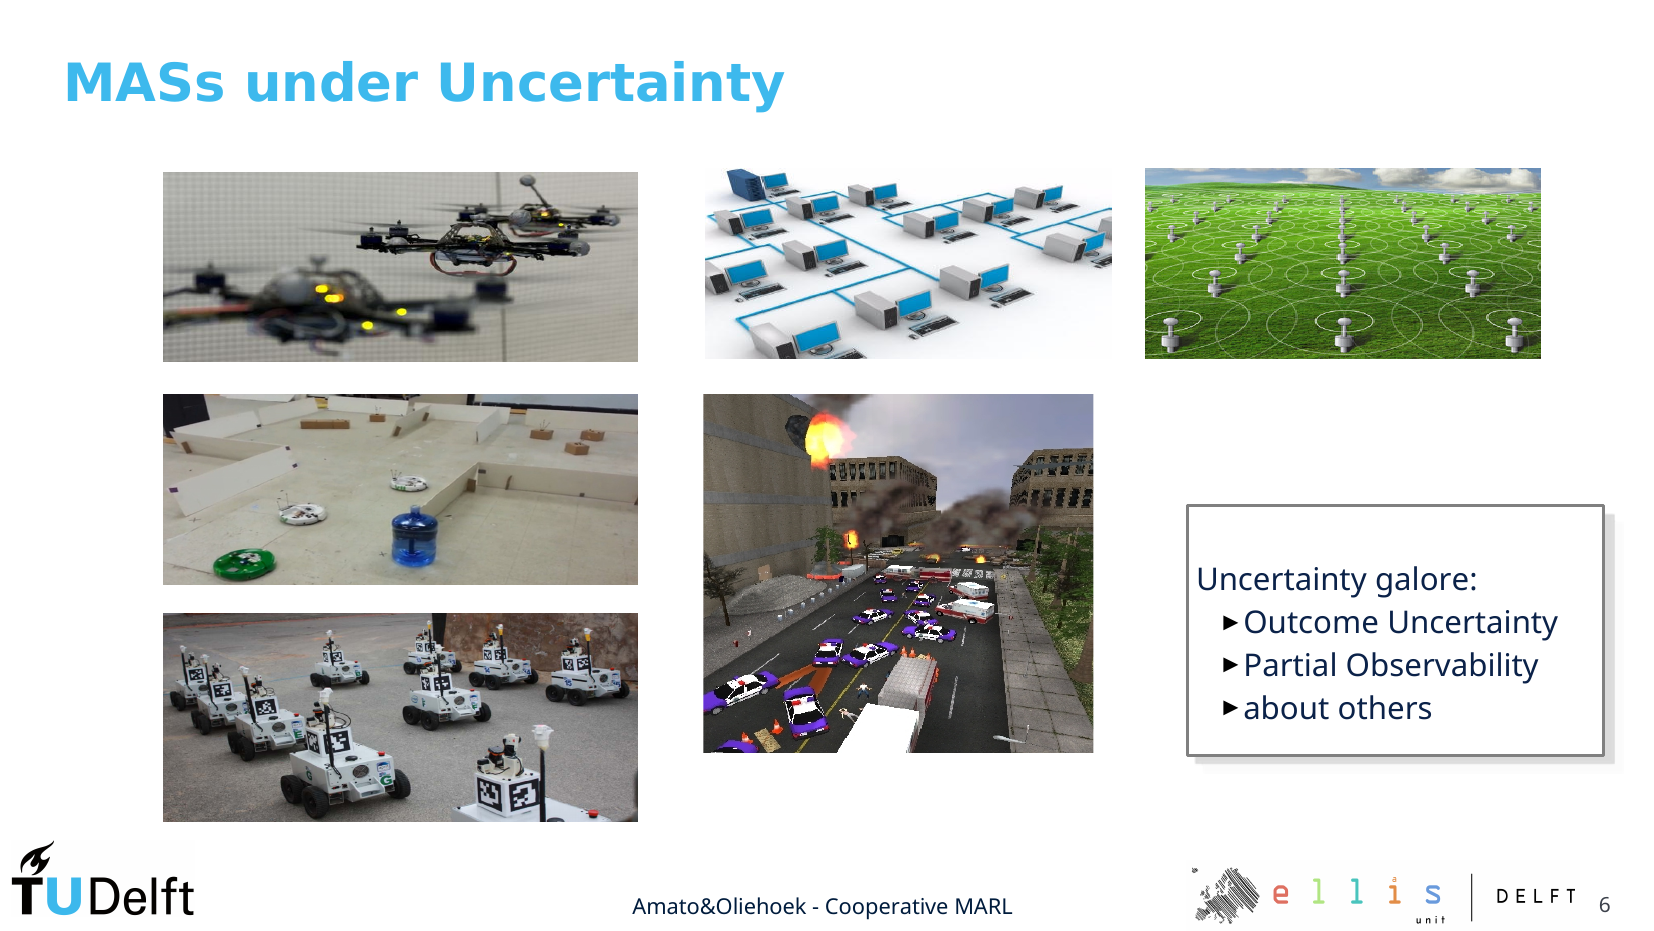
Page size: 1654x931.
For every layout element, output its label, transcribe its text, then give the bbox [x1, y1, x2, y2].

picture [163, 394, 638, 585]
picture [11, 840, 195, 917]
picture [1145, 168, 1541, 359]
picture [705, 168, 1112, 359]
picture [163, 172, 638, 362]
picture [1186, 860, 1580, 931]
picture [163, 613, 638, 822]
text_box Uncertainty galore: Outcome Uncertainty Partial Observability about others [1187, 505, 1604, 756]
title MASs under Uncertainty [63, 12, 1571, 112]
picture [703, 394, 1094, 753]
